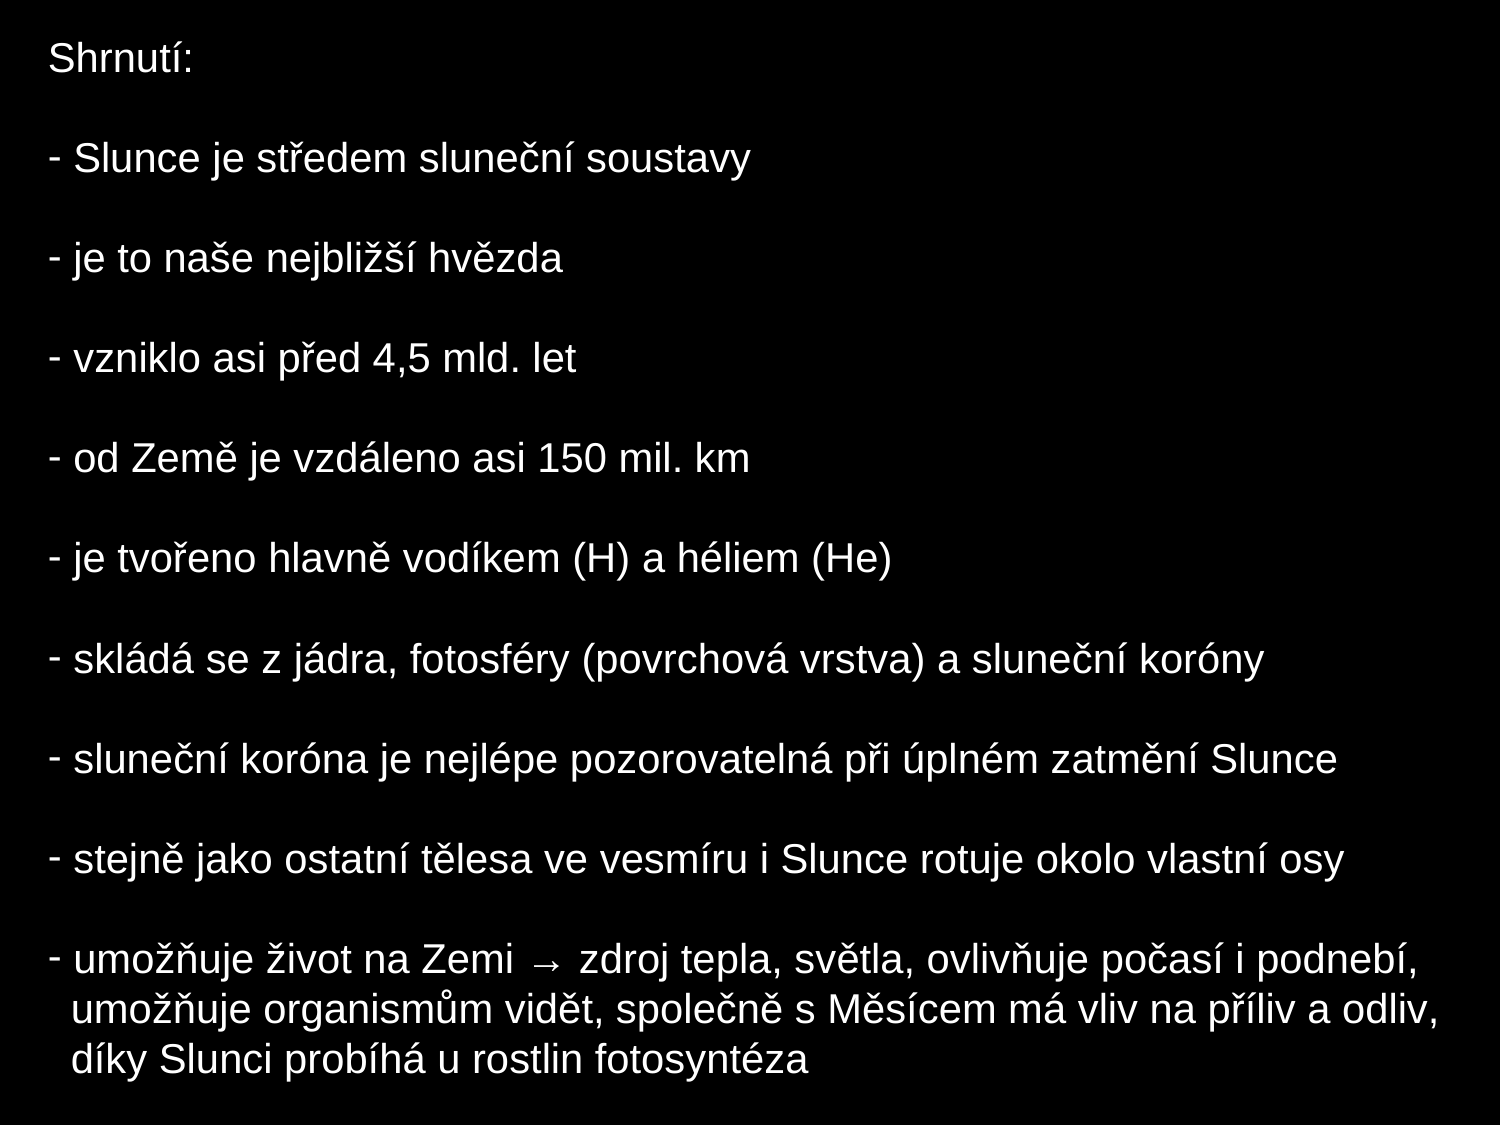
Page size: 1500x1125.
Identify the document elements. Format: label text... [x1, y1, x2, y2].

text_box Shrnutí: Slunce je středem sluneční soustavy je to naše nejbližší hvězda vzniklo asi před 4,5 mld. let od Země je vzdáleno asi 150 mil. km je tvořeno hlavně vodíkem (H) a héliem (He) skládá se z jádra, fotosféry (povrchová vrstva) a sluneční koróny sluneční koróna je nejlépe pozorovatelná při úplném zatmění Slunce stejně jako ostatní tělesa ve vesmíru i Slunce rotuje okolo vlastní osy umožňuje život na Zemi → zdroj tepla, světla, ovlivňuje počasí i podnebí, umožňuje organismům vidět, společně s Měsícem má vliv na příliv a odliv, díky Slunci probíhá u rostlin fotosyntéza [33, 23, 1456, 1090]
